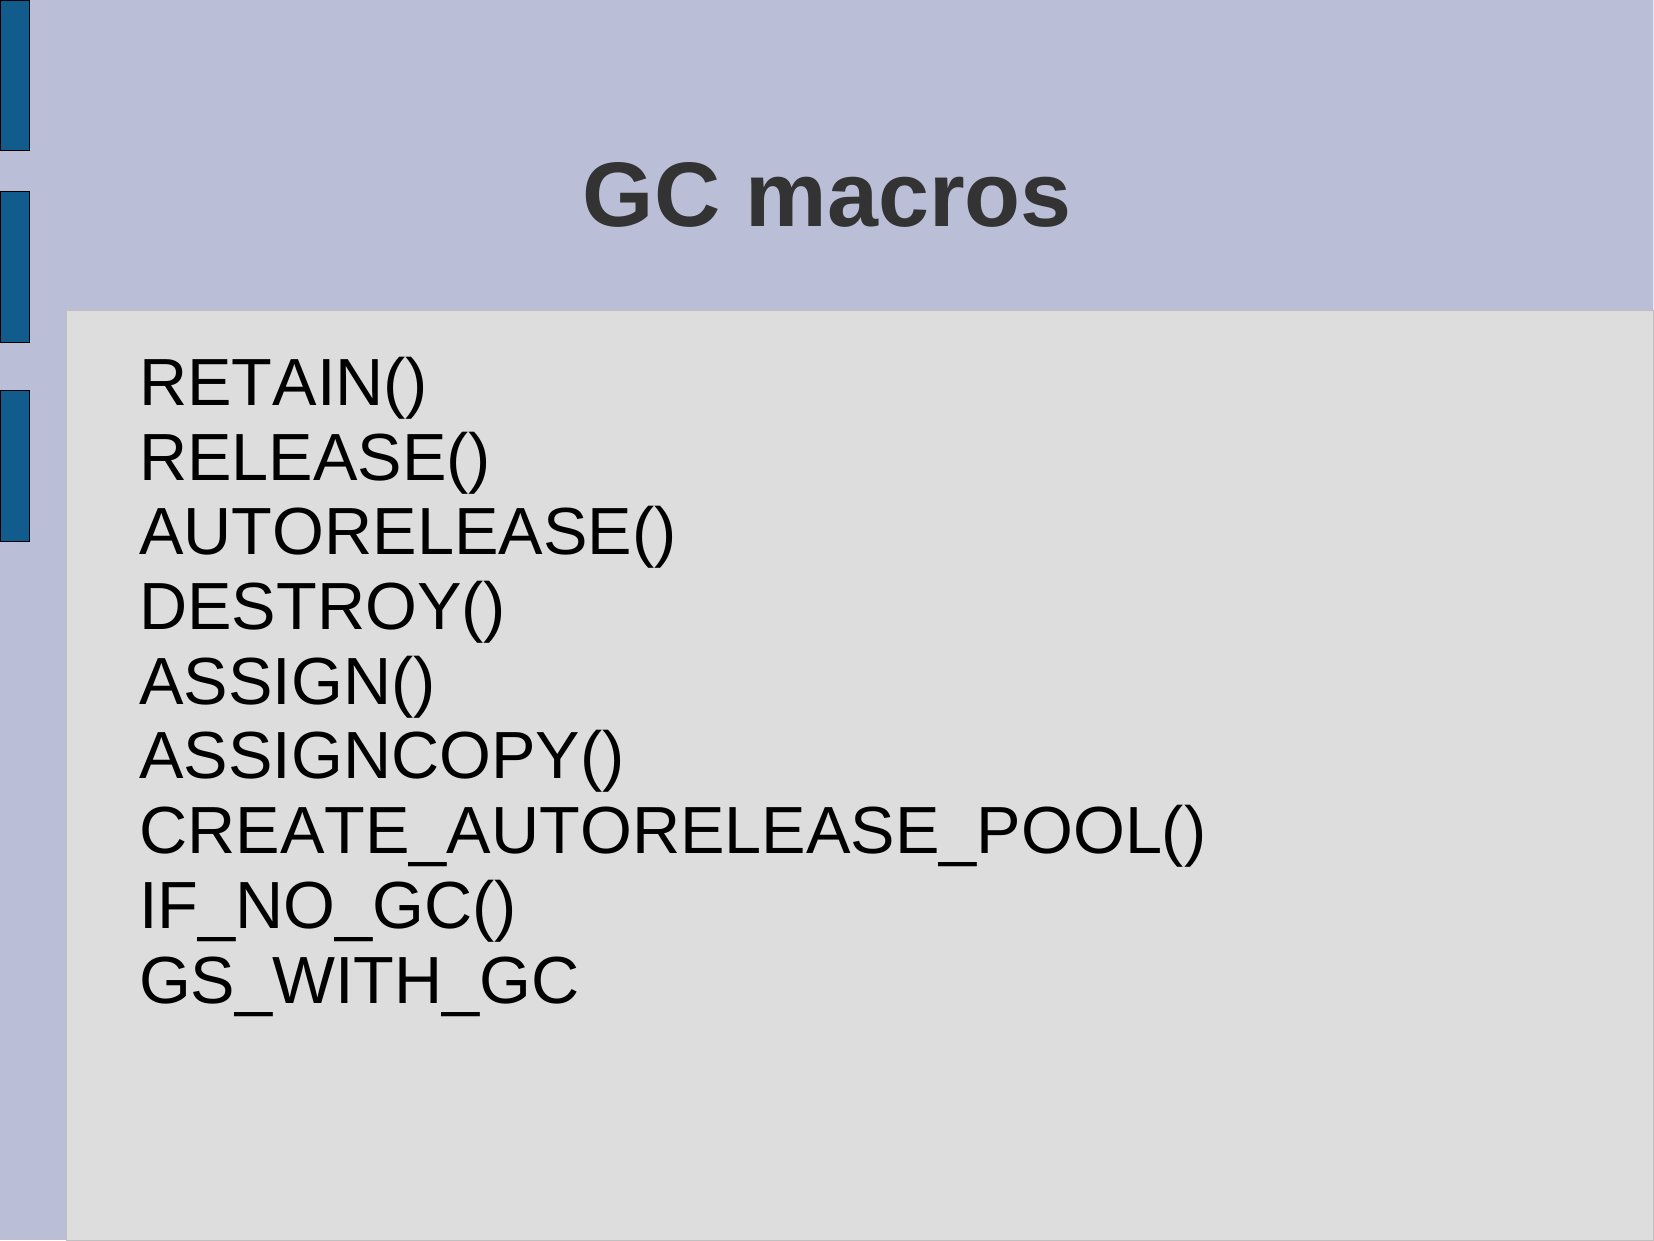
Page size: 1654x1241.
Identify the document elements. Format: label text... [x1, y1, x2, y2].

list RETAIN() RELEASE() AUTORELEASE() DESTROY() ASSIGN() ASSIGNCOPY() CREATE_AUTORELEASE_POOL() IF_NO_GC() GS_WITH_GC [121, 344, 1534, 1127]
title GC macros [121, 91, 1534, 299]
